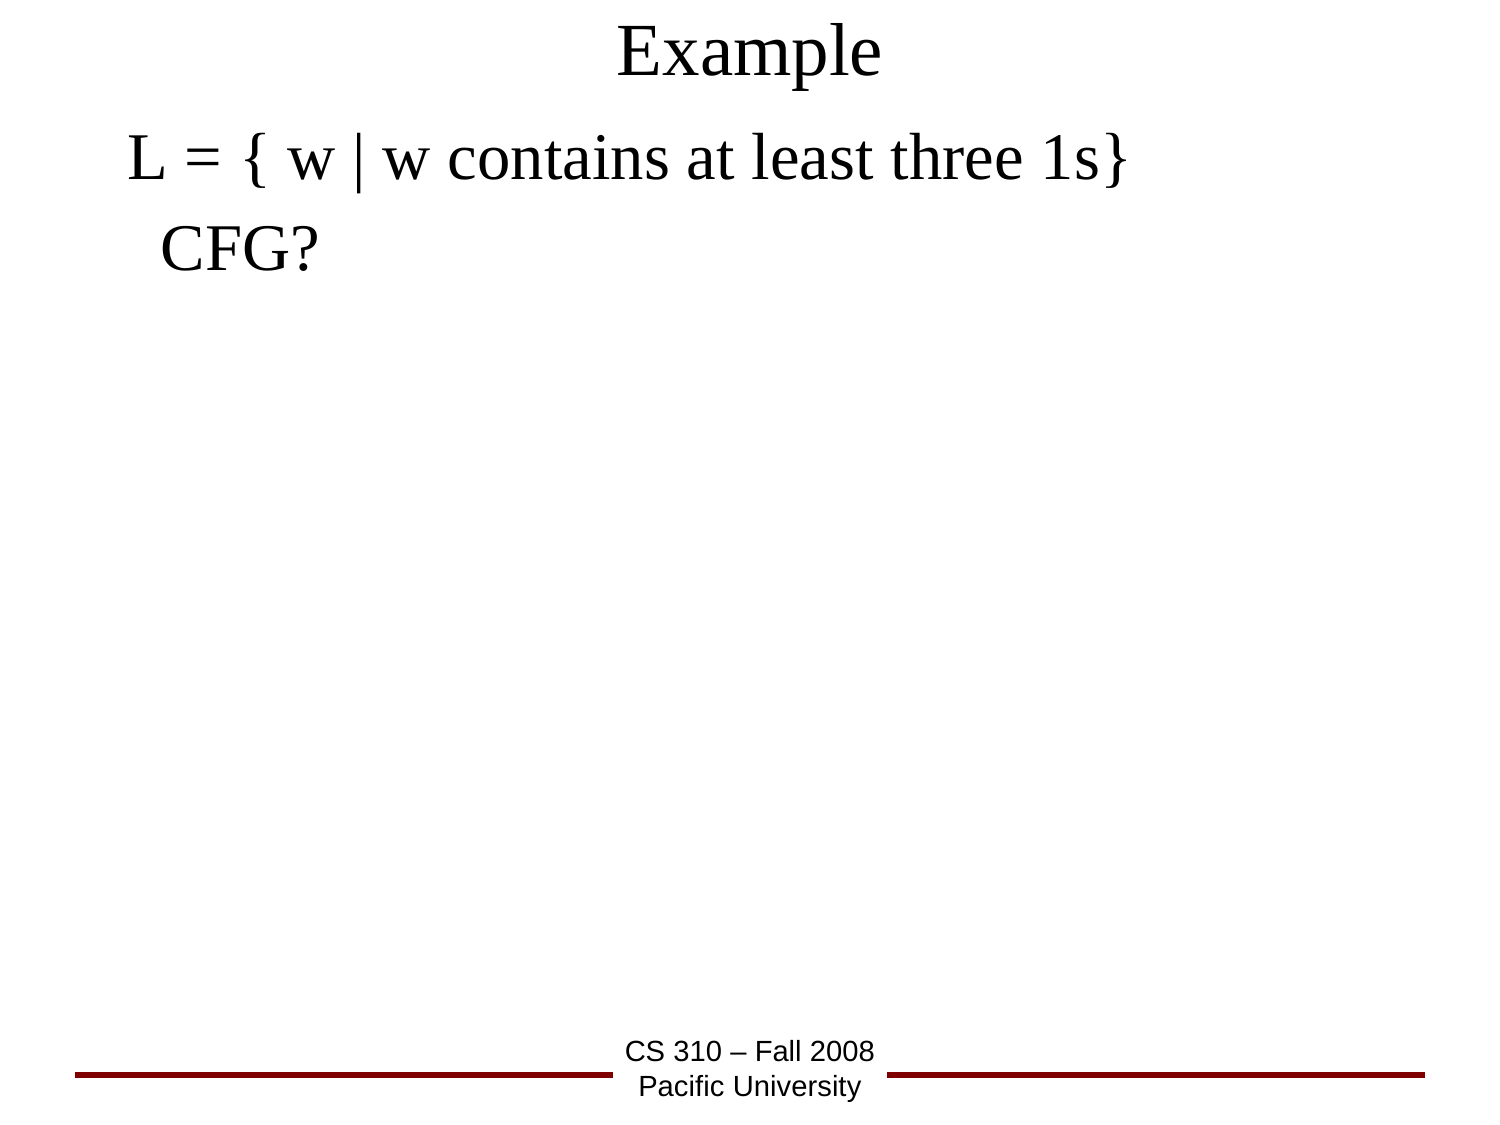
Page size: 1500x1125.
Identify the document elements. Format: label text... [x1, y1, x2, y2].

title Example [112, 0, 1388, 103]
list L = { w | w contains at least three 1s} CFG? [112, 112, 1388, 1001]
